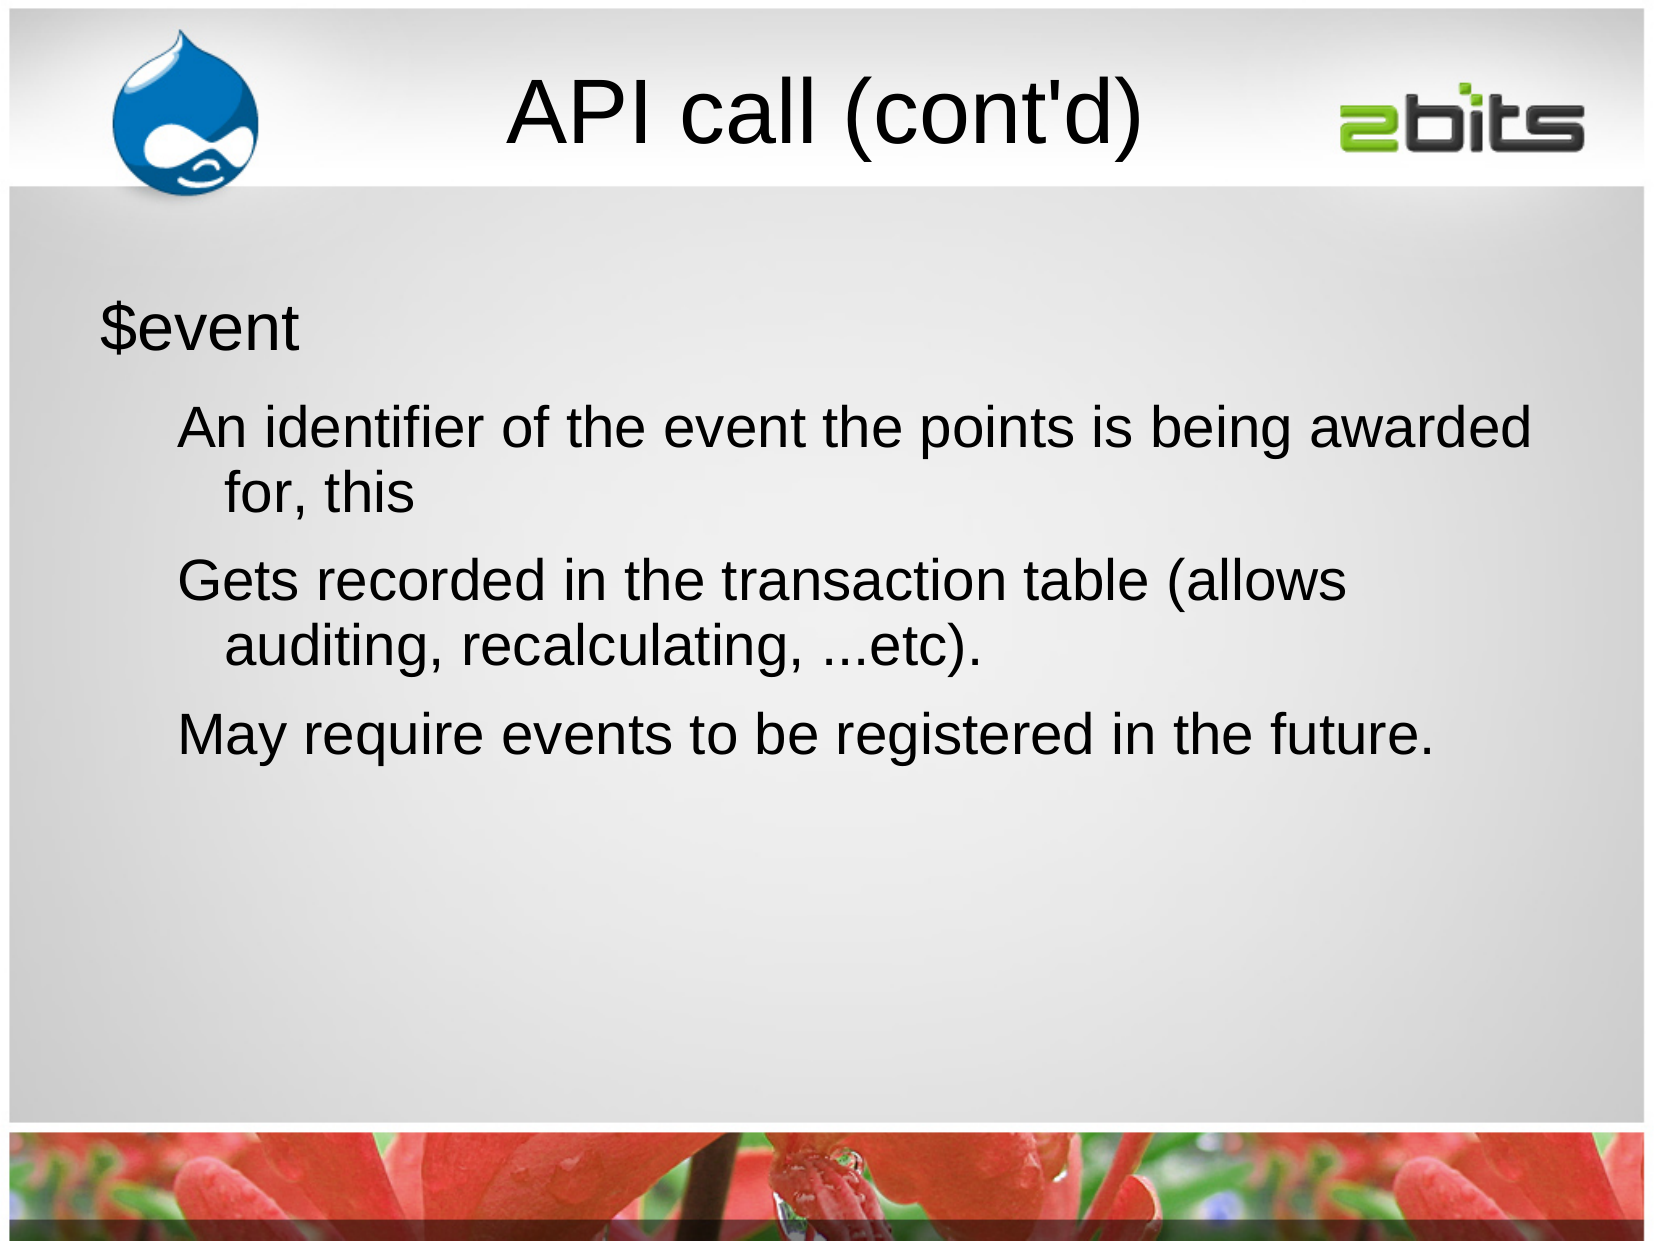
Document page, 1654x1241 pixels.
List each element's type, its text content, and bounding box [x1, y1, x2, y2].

list $event An identifier of the event the points is being awarded for, this Gets recorded in the transaction table (allows auditing, recalculating, ...etc). May require events to be registered in the future. [82, 290, 1571, 1094]
title API call (cont'd) [82, 15, 1571, 208]
picture [0, 0, 1654, 1241]
